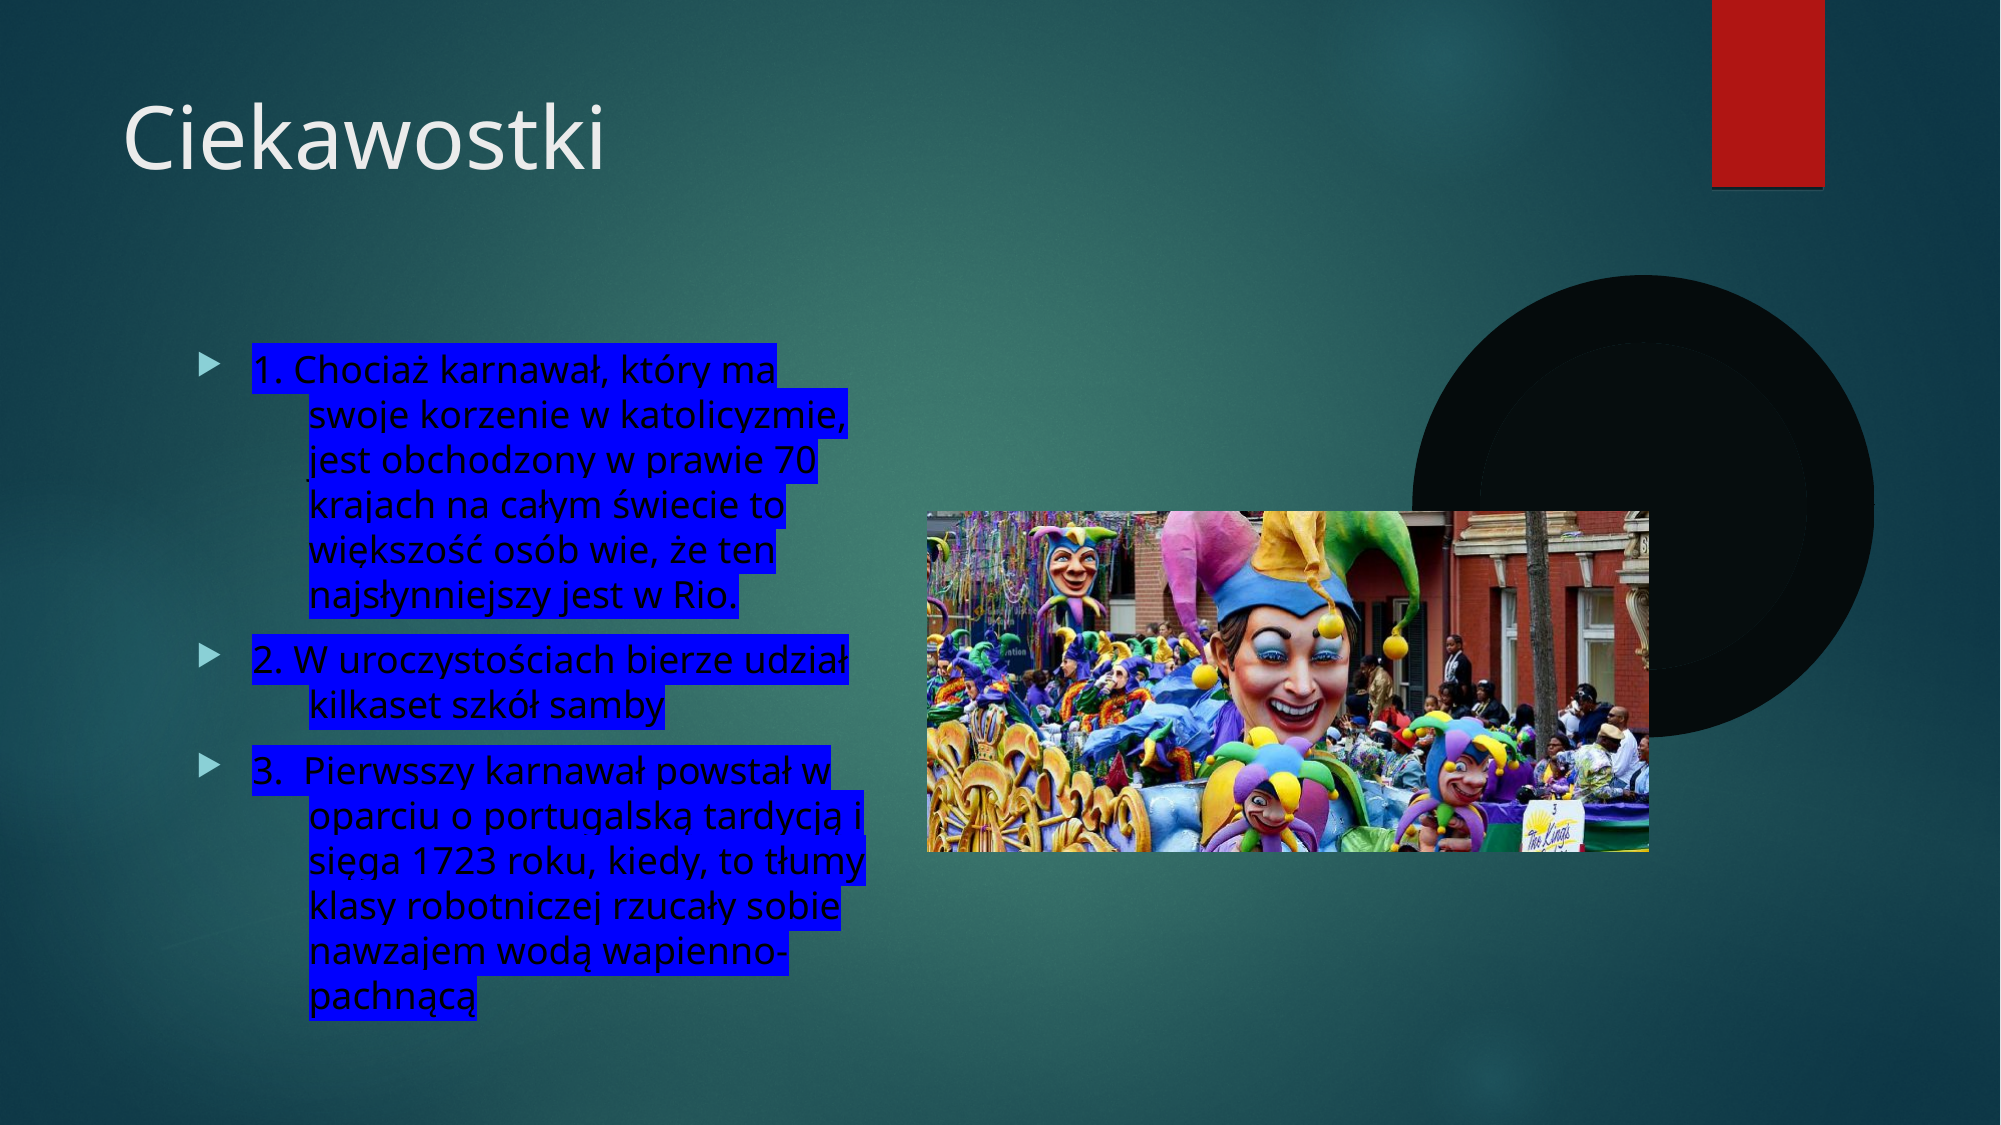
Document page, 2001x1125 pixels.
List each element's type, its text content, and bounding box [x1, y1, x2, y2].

picture [927, 511, 1649, 853]
list 1. Chociaż karnawał, który ma swoje korzenie w katolicyzmie, jest obchodzony w prawie 70 krajach na całym świecie to większość osób wie, że ten najsłynniejszy jest w Rio. 2. W uroczystościach bierze udział kilkaset szkół samby 3. Pierwsszy karnawał powstał w oparciu o portugalską tardycją i sięga 1723 roku, kiedy, to tłumy klasy robotniczej rzucały sobie nawzajem wodą wapienno-pachnącą [181, 338, 903, 1027]
title Ciekawostki [106, 74, 1649, 305]
